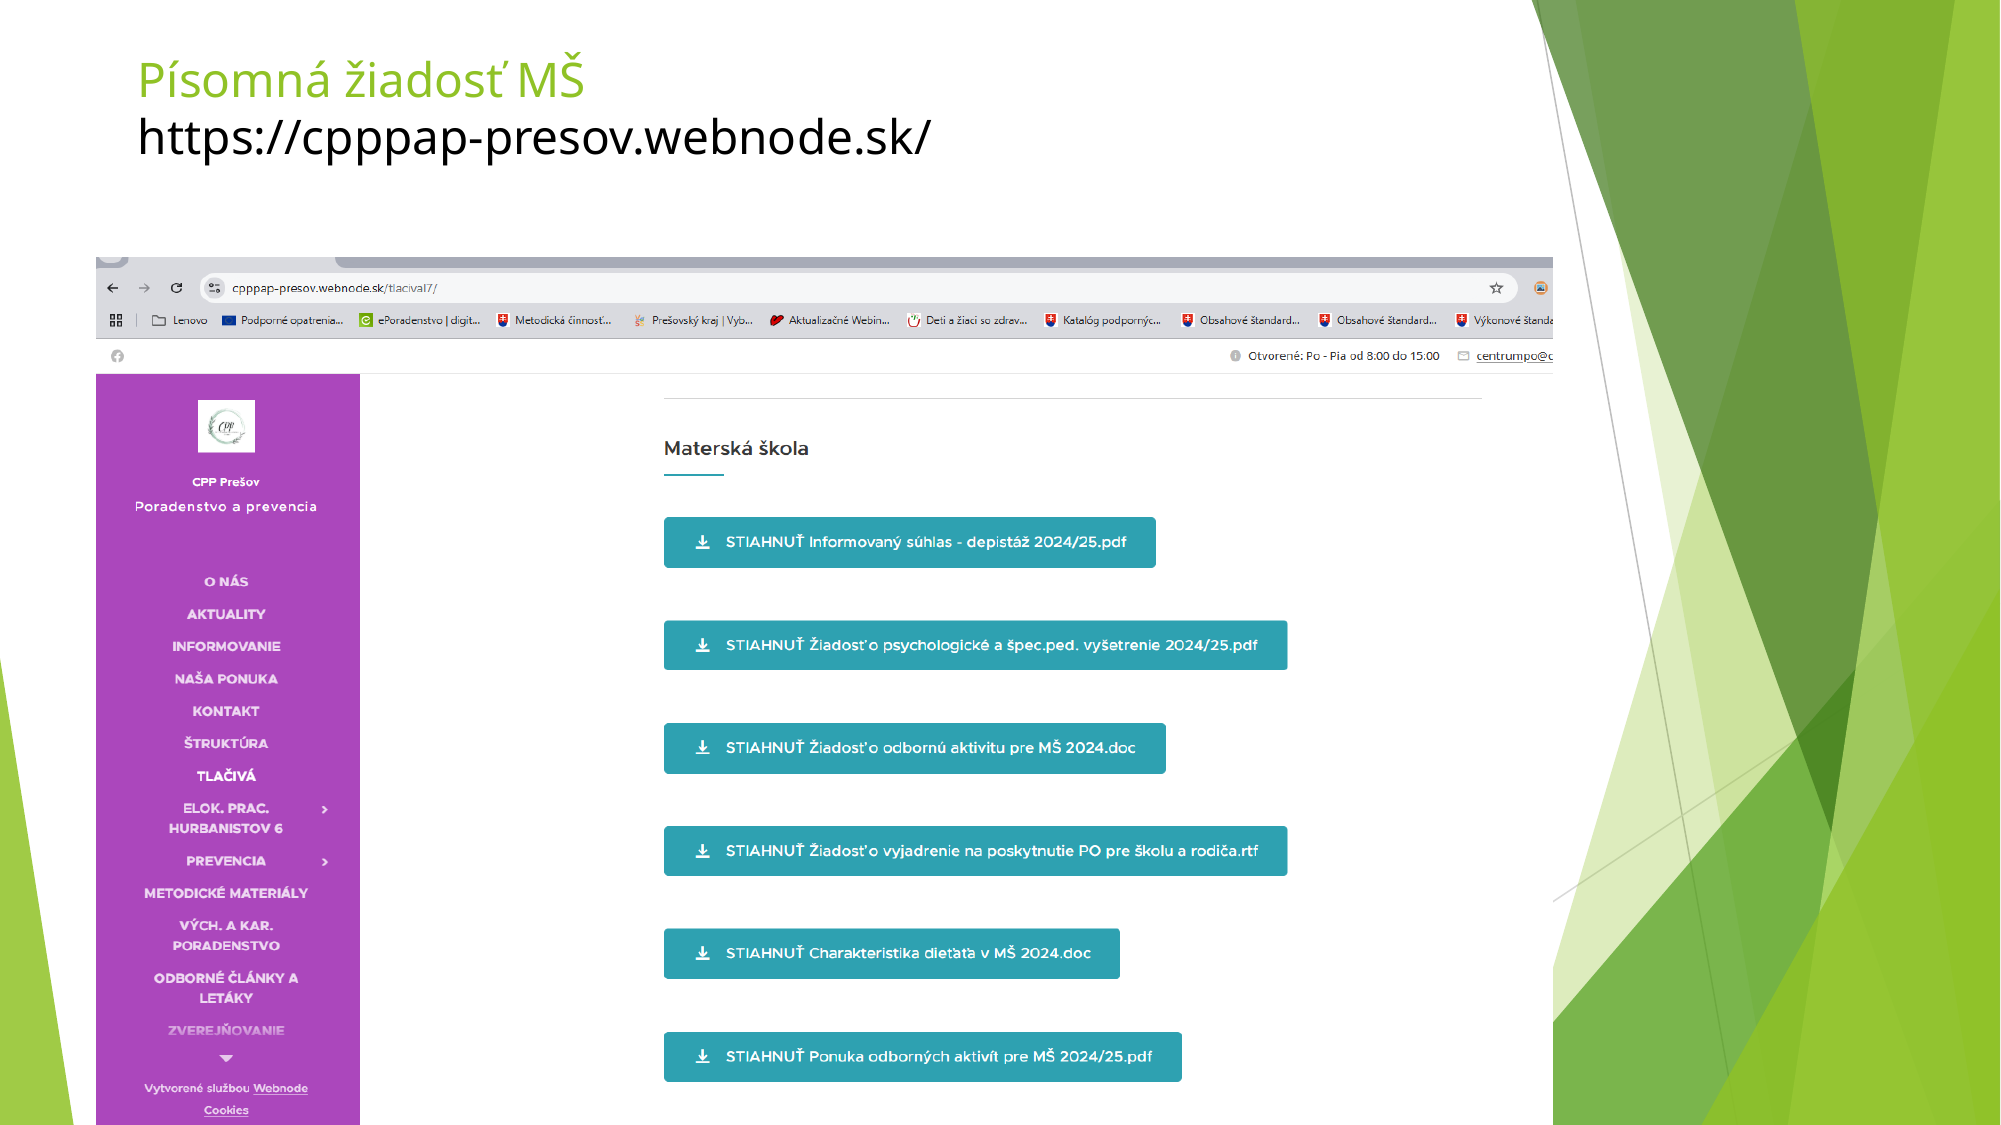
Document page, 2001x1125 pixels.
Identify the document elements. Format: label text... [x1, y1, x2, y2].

picture [96, 257, 1553, 1125]
title Písomná žiadosť MŠ https://cpppap-presov.webnode.sk/ [122, 41, 1534, 230]
